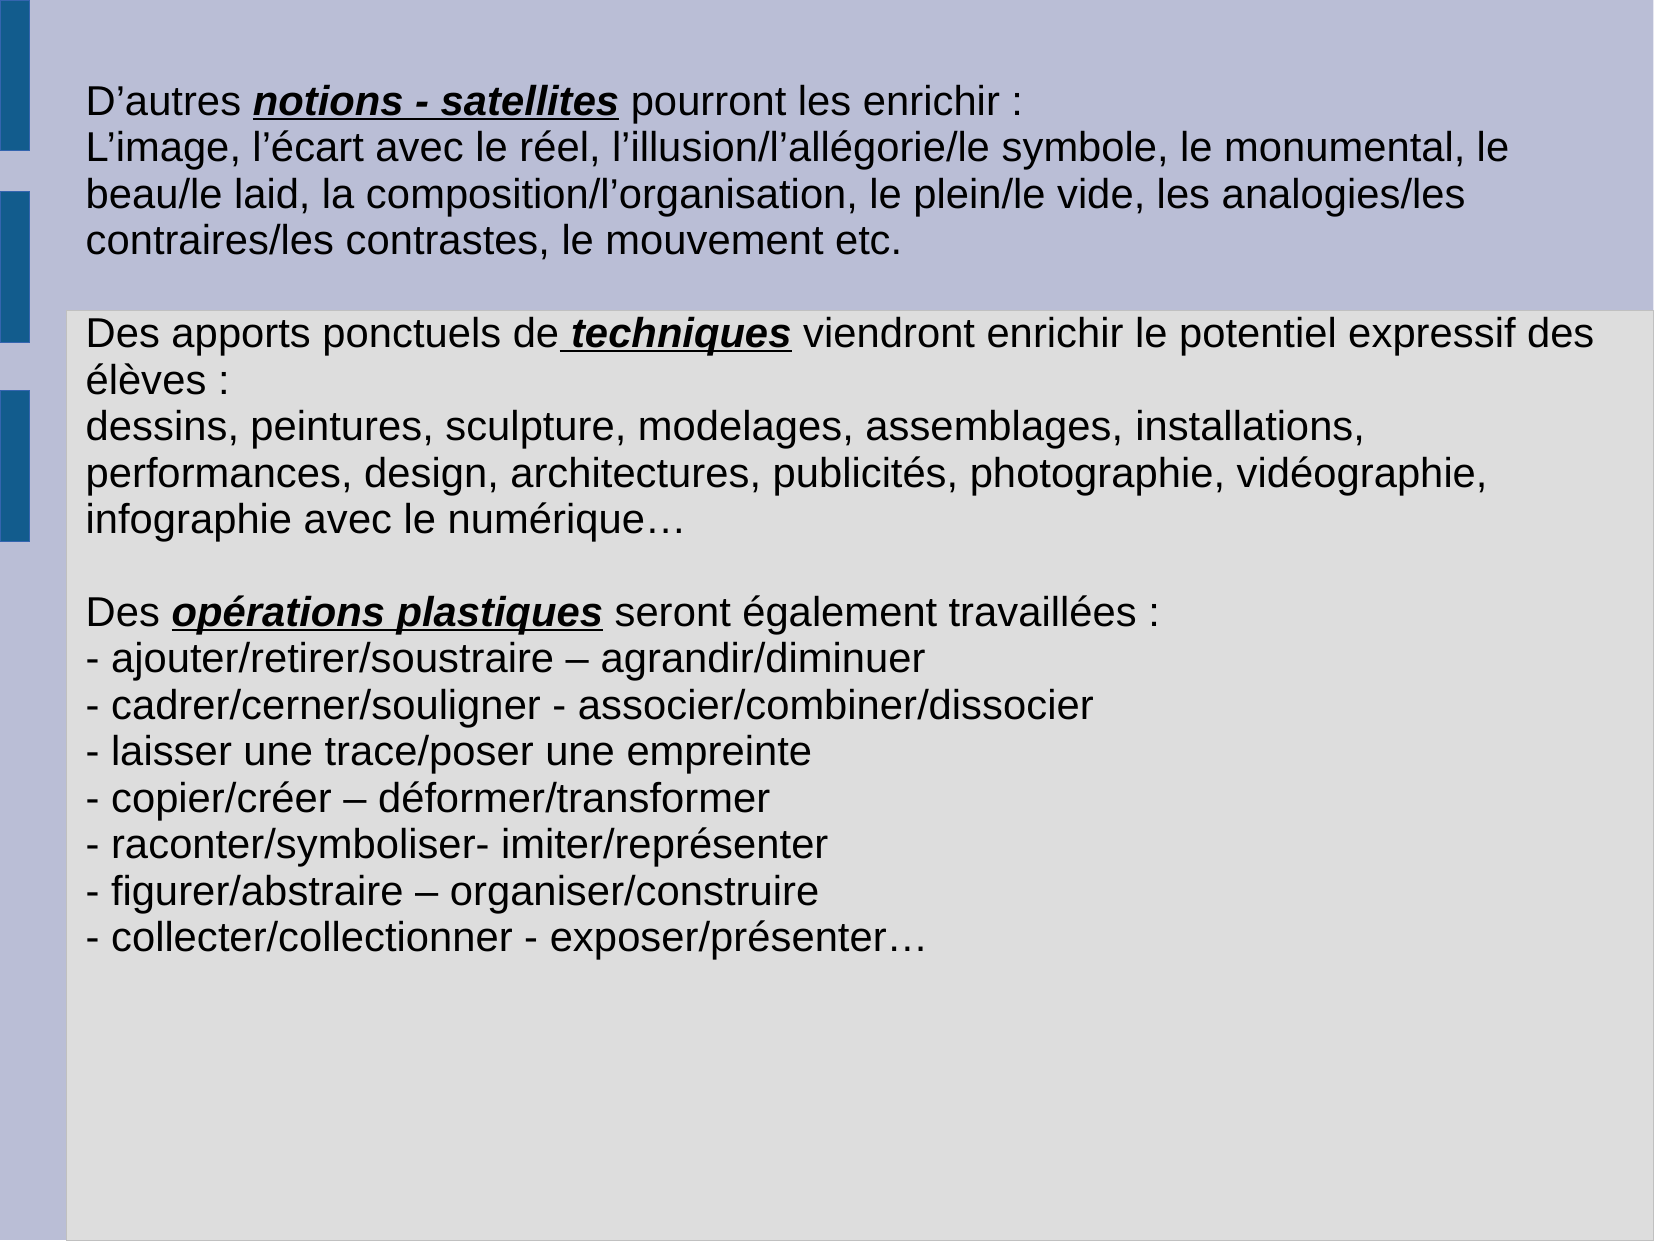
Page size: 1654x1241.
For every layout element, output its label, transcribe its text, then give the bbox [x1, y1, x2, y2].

text_box D’autres notions - satellites pourront les enrichir : L’image, l’écart avec le réel, l’illusion/l’allégorie/le symbole, le monumental, le beau/le laid, la composition/l’organisation, le plein/le vide, les analogies/les contraires/les contrastes, le mouvement etc. Des apports ponctuels de techniques viendront enrichir le potentiel expressif des élèves : dessins, peintures, sculpture, modelages, assemblages, installations, performances, design, architectures, publicités, photographie, vidéographie, infographie avec le numérique… Des opérations plastiques seront également travaillées : - ajouter/retirer/soustraire – agrandir/diminuer - cadrer/cerner/souligner - associer/combiner/dissocier - laisser une trace/poser une empreinte - copier/créer – déformer/transformer - raconter/symboliser- imiter/représenter - figurer/abstraire – organiser/construire - collecter/collectionner - exposer/présenter… [70, 23, 1642, 1158]
